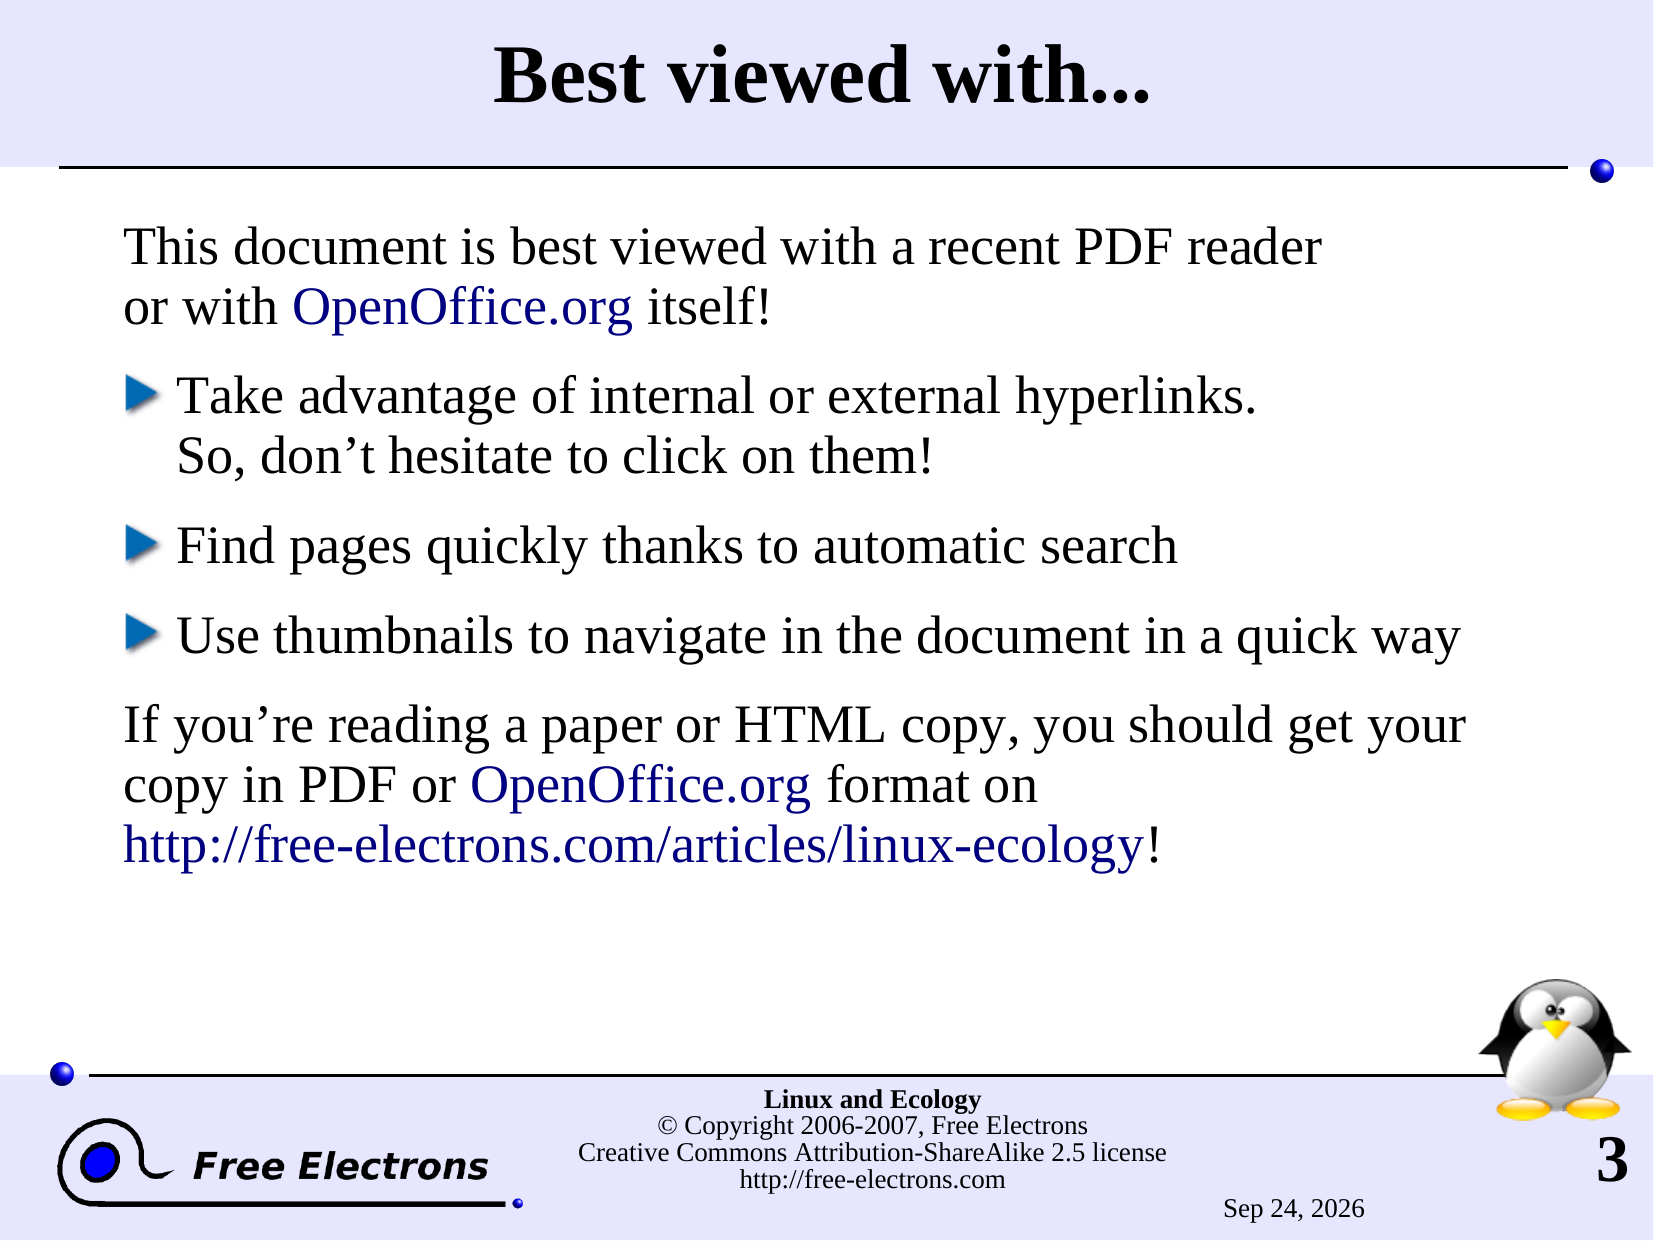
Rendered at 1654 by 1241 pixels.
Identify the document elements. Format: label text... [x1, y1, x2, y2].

title Best viewed with... [60, 18, 1551, 132]
picture [50, 1107, 527, 1216]
picture [1476, 979, 1634, 1121]
list This document is best viewed with a recent PDF reader or with OpenOffice.org itself! Take advantage of internal or external hyperlinks. So, don’t hesitate to click on them! Find pages quickly thanks to automatic search Use thumbnails to navigate in the document in a quick way If you’re reading a paper or HTML copy, you should get your copy in PDF or OpenOffice.org format on http://free-electrons.com/articles/linux-ecology! [105, 216, 1518, 1066]
